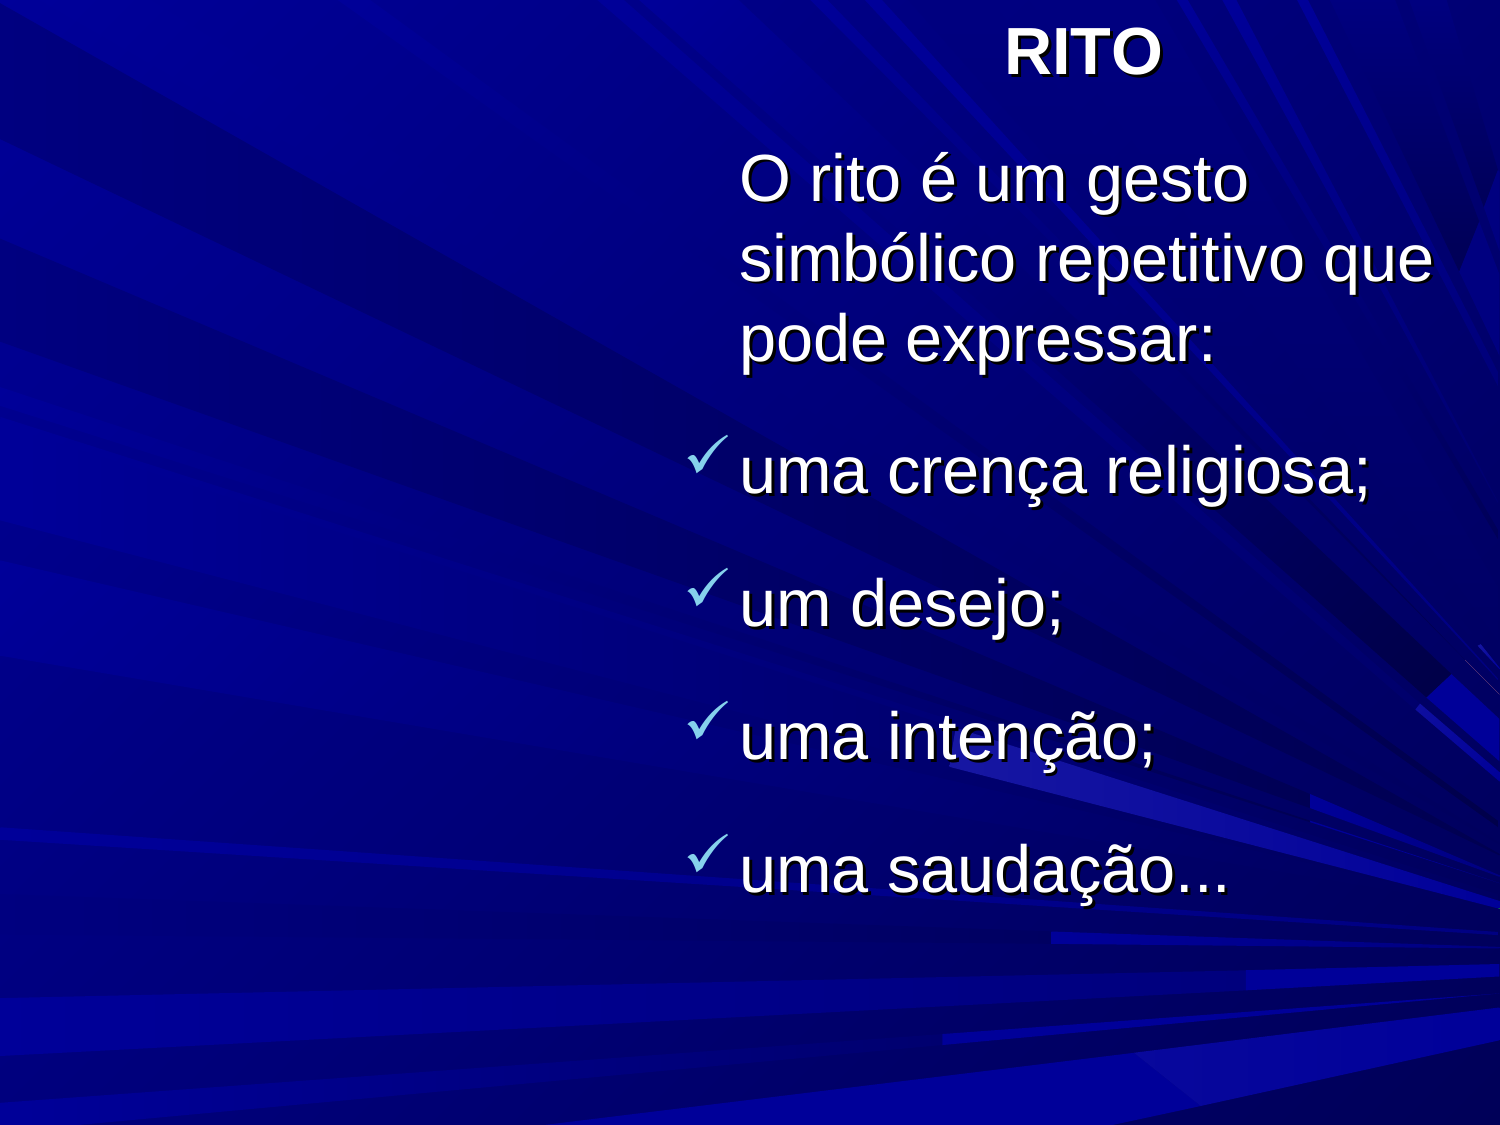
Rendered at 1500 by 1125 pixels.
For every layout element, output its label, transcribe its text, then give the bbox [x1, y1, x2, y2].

list RITO O rito é um gesto simbólico repetitivo que pode expressar: uma crença religiosa; um desejo; uma intenção; uma saudação... [667, 0, 1500, 1125]
